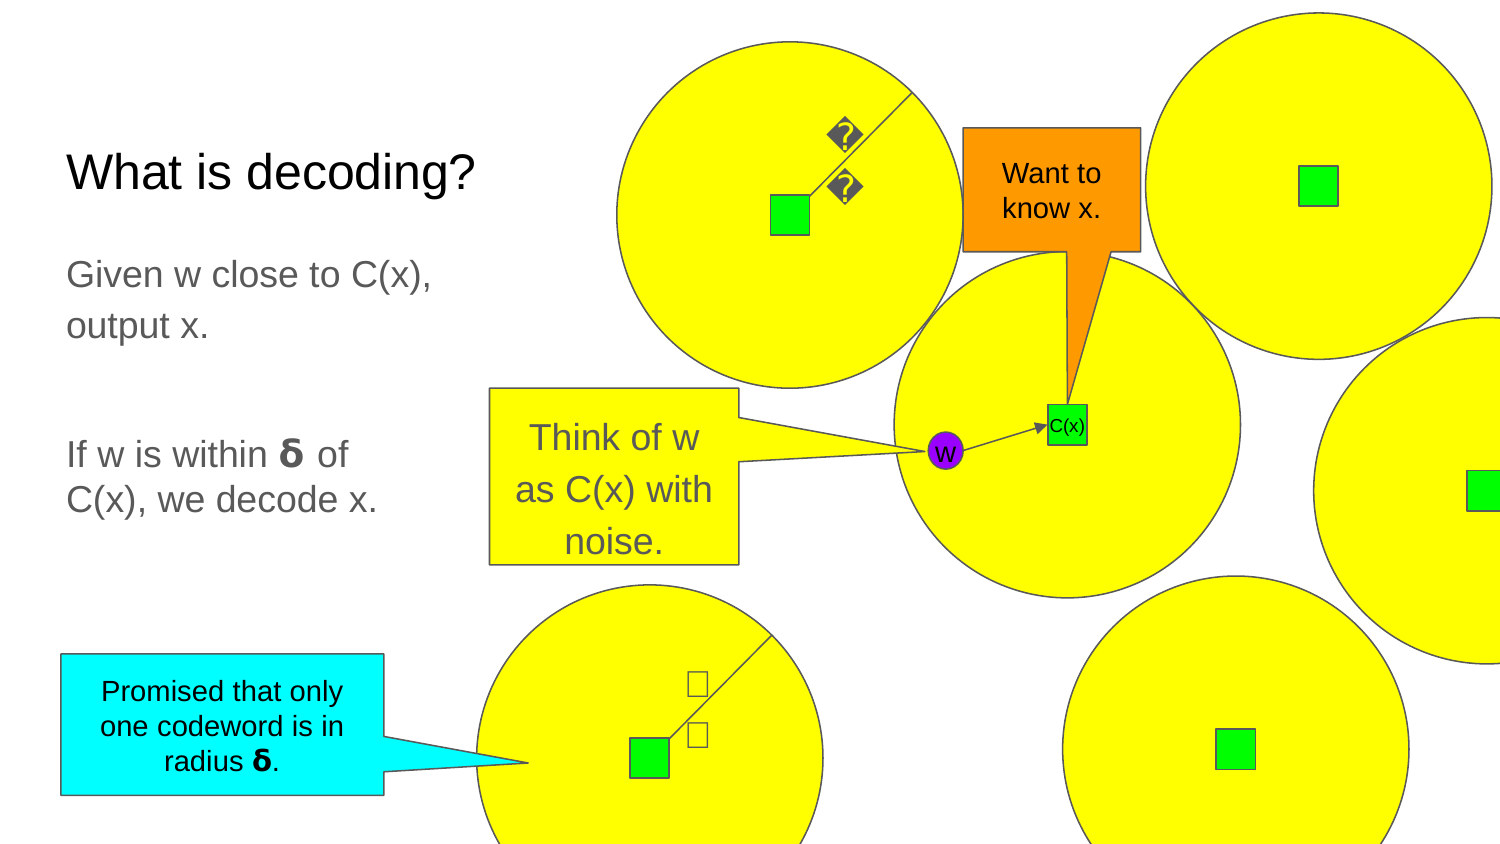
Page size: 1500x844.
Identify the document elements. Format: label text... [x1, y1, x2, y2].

text_box [616, 12, 1500, 664]
text_box 𝝳 [668, 637, 726, 720]
title What is decoding? [51, 91, 512, 216]
list Given w close to C(x), output x. [51, 227, 512, 380]
text_box Think of w as C(x) with noise. [489, 388, 925, 565]
text_box Promised that only one codeword is in radius 𝝳. [60, 653, 529, 796]
text_box If w is within 𝝳 of C(x), we decode x. [51, 414, 432, 539]
text_box [1062, 576, 1409, 844]
text_box C(x) [1047, 404, 1087, 445]
text_box 𝝳 [810, 91, 868, 173]
text_box Want to know x. [963, 127, 1141, 405]
text_box [838, 174, 852, 195]
text_box w [928, 432, 963, 470]
text_box [476, 584, 823, 844]
text_box [688, 724, 706, 747]
